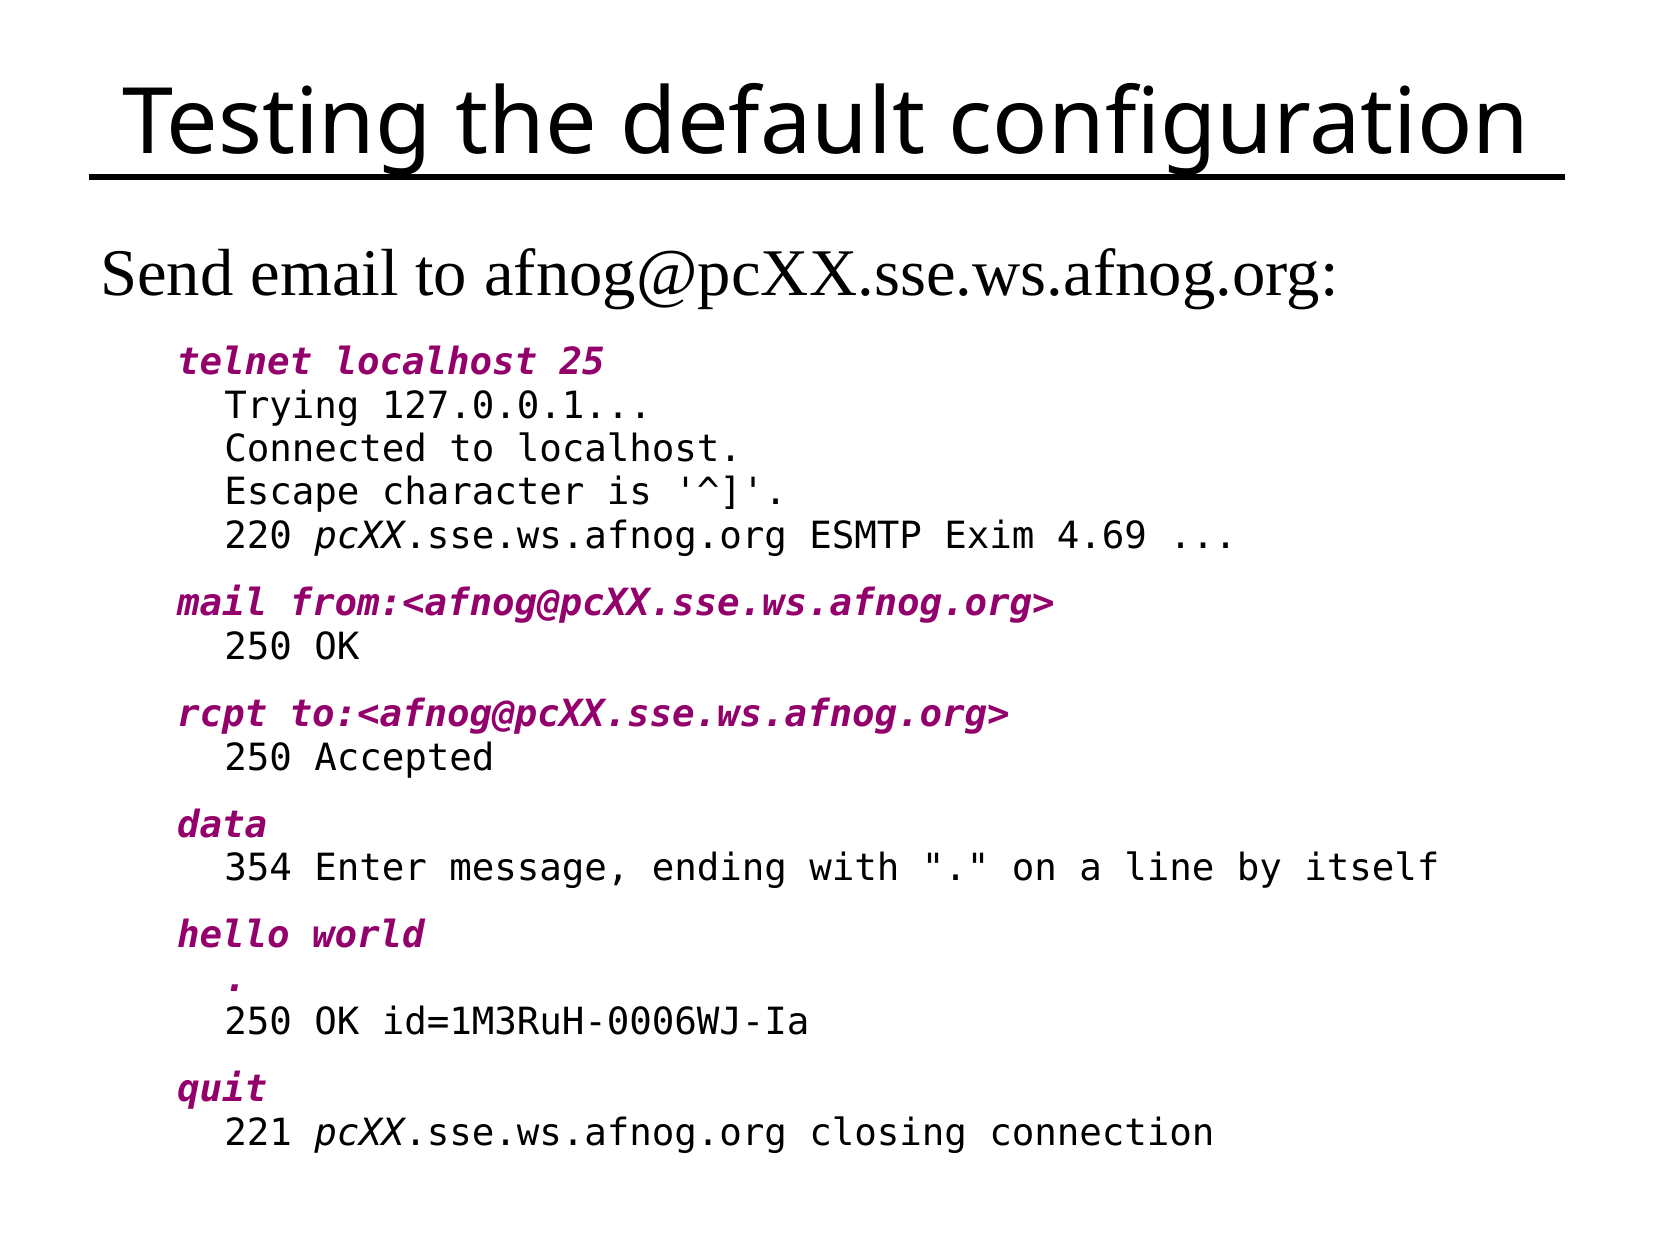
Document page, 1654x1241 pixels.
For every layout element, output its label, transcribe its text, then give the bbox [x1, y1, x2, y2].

title Testing the default configuration [82, 29, 1571, 207]
list Send email to afnog@pcXX.sse.ws.afnog.org: telnet localhost 25 Trying 127.0.0.1... Connected to localhost. Escape character is '^]'. 220 pcXX.sse.ws.afnog.org ESMTP Exim 4.69 ... mail from:<afnog@pcXX.sse.ws.afnog.org> 250 OK rcpt to:<afnog@pcXX.sse.ws.afnog.org> 250 Accepted data 354 Enter message, ending with "." on a line by itself hello world . 250 OK id=1M3RuH-0006WJ-Ia quit 221 pcXX.sse.ws.afnog.org closing connection [82, 236, 1571, 1155]
